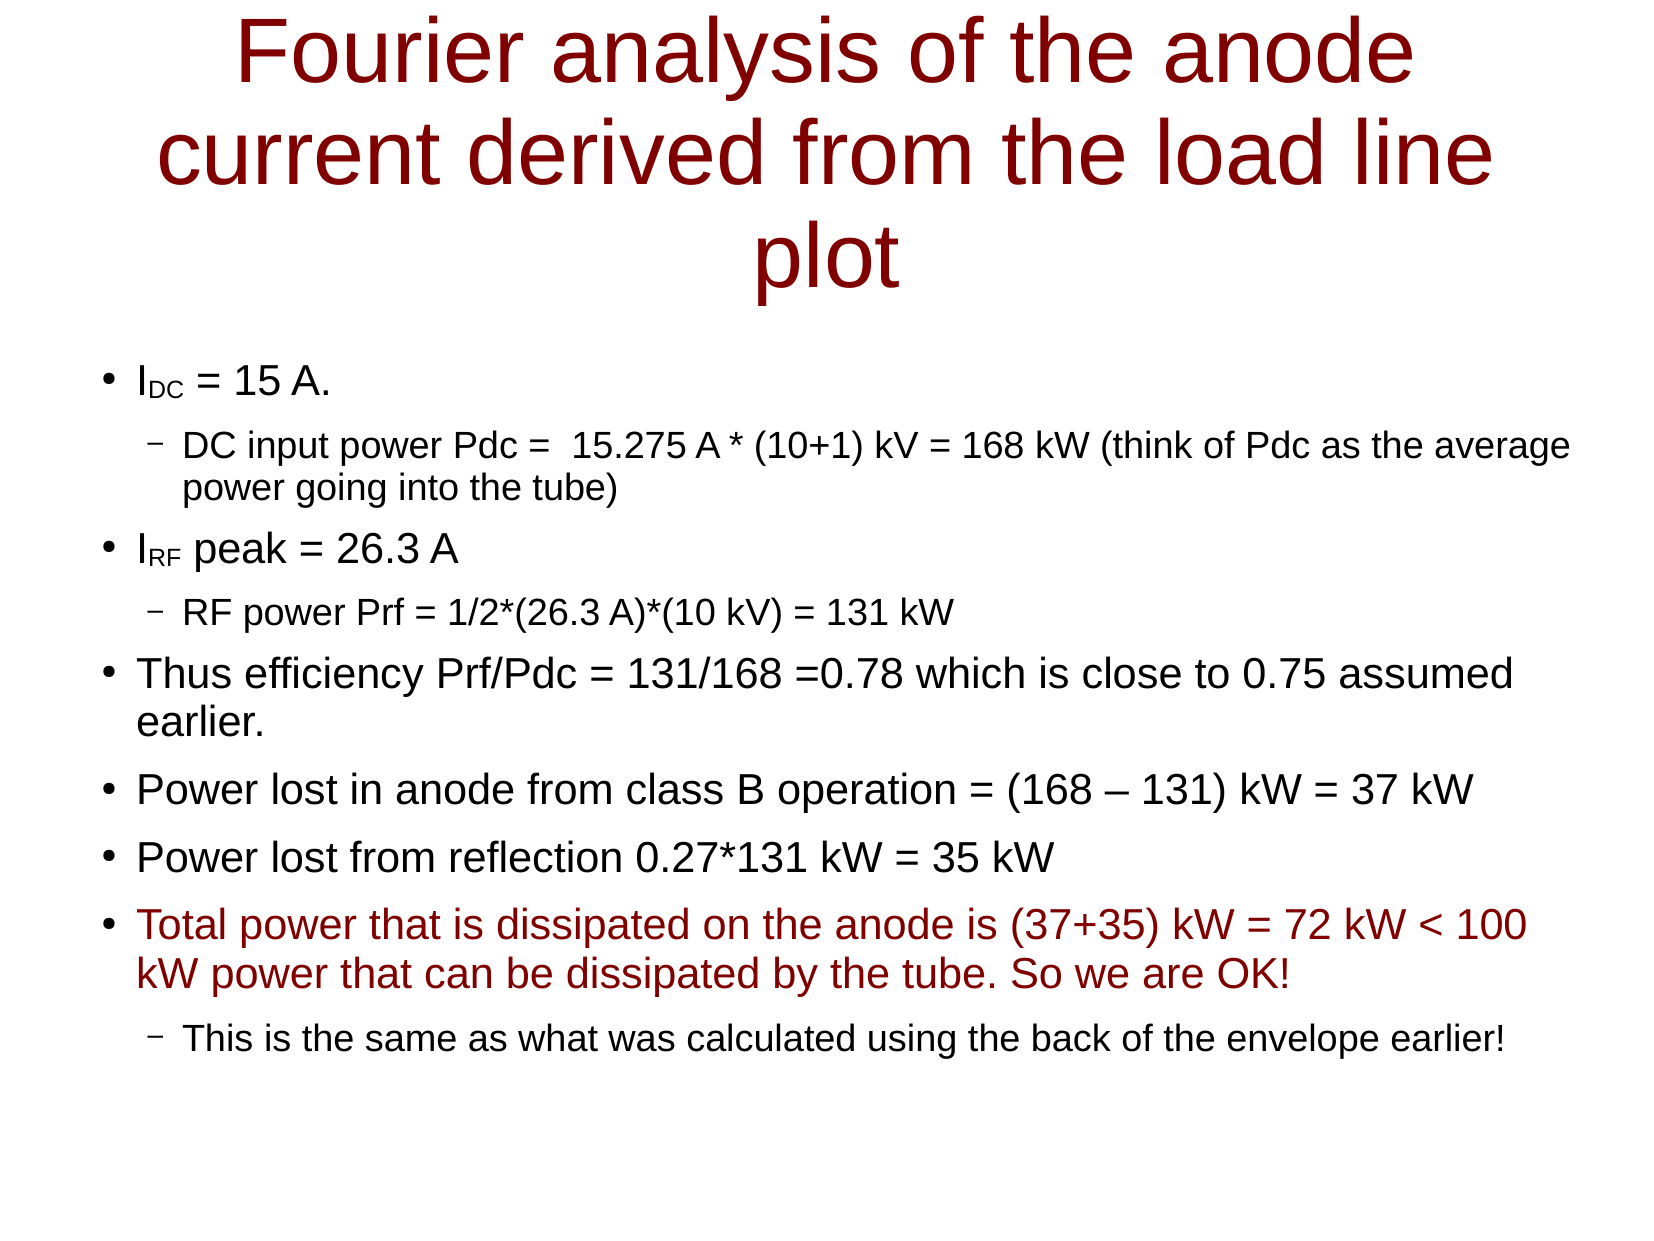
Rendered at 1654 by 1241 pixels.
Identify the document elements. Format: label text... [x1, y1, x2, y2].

list IDC = 15 A. DC input power Pdc = 15.275 A * (10+1) kV = 168 kW (think of Pdc as the average power going into the tube) IRF peak = 26.3 A RF power Prf = 1/2*(26.3 A)*(10 kV) = 131 kW Thus efficiency Prf/Pdc = 131/168 =0.78 which is close to 0.75 assumed earlier. Power lost in anode from class B operation = (168 – 131) kW = 37 kW Power lost from reflection 0.27*131 kW = 35 kW Total power that is dissipated on the anode is (37+35) kW = 72 kW < 100 kW power that can be dissipated by the tube. So we are OK! This is the same as what was calculated using the back of the envelope earlier! [90, 356, 1579, 1076]
title Fourier analysis of the anode current derived from the load line plot [82, 0, 1571, 306]
